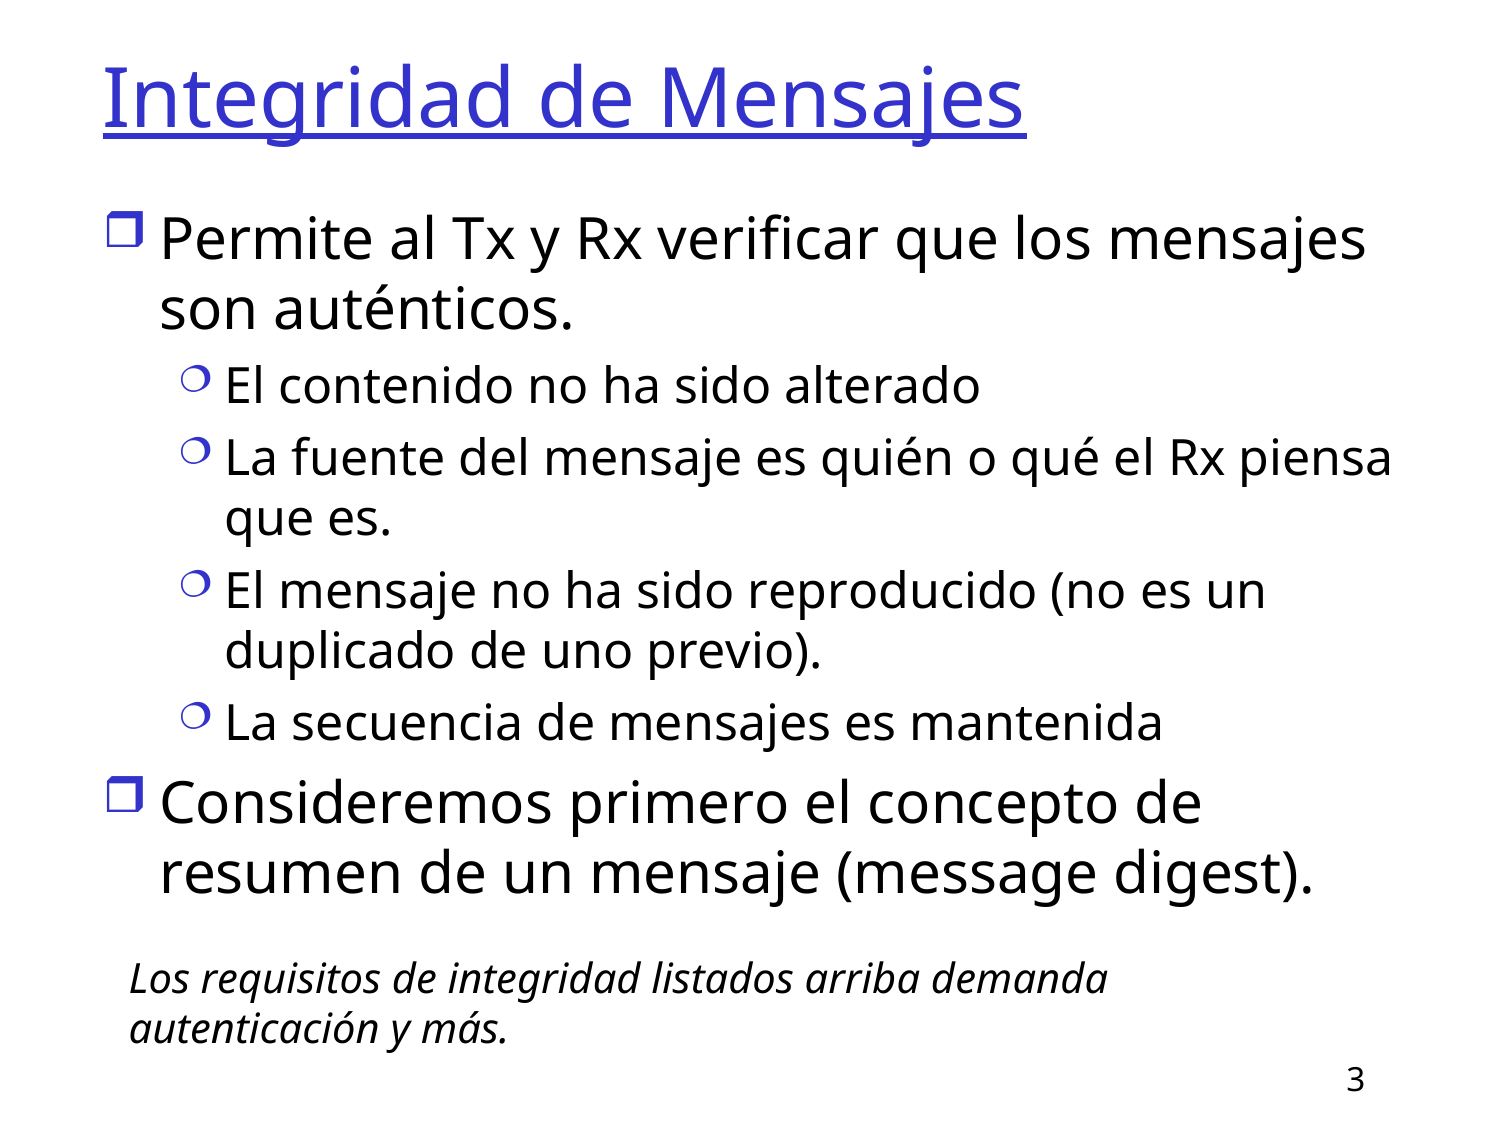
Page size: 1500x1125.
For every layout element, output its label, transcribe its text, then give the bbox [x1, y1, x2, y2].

list Permite al Tx y Rx verificar que los mensajes son auténticos. El contenido no ha sido alterado La fuente del mensaje es quién o qué el Rx piensa que es. El mensaje no ha sido reproducido (no es un duplicado de uno previo). La secuencia de mensajes es mantenida Consideremos primero el concepto de resumen de un mensaje (message digest). [87, 193, 1435, 957]
text_box Los requisitos de integridad listados arriba demanda autenticación y más. [113, 943, 1363, 1068]
title Integridad de Mensajes [87, 0, 1363, 188]
